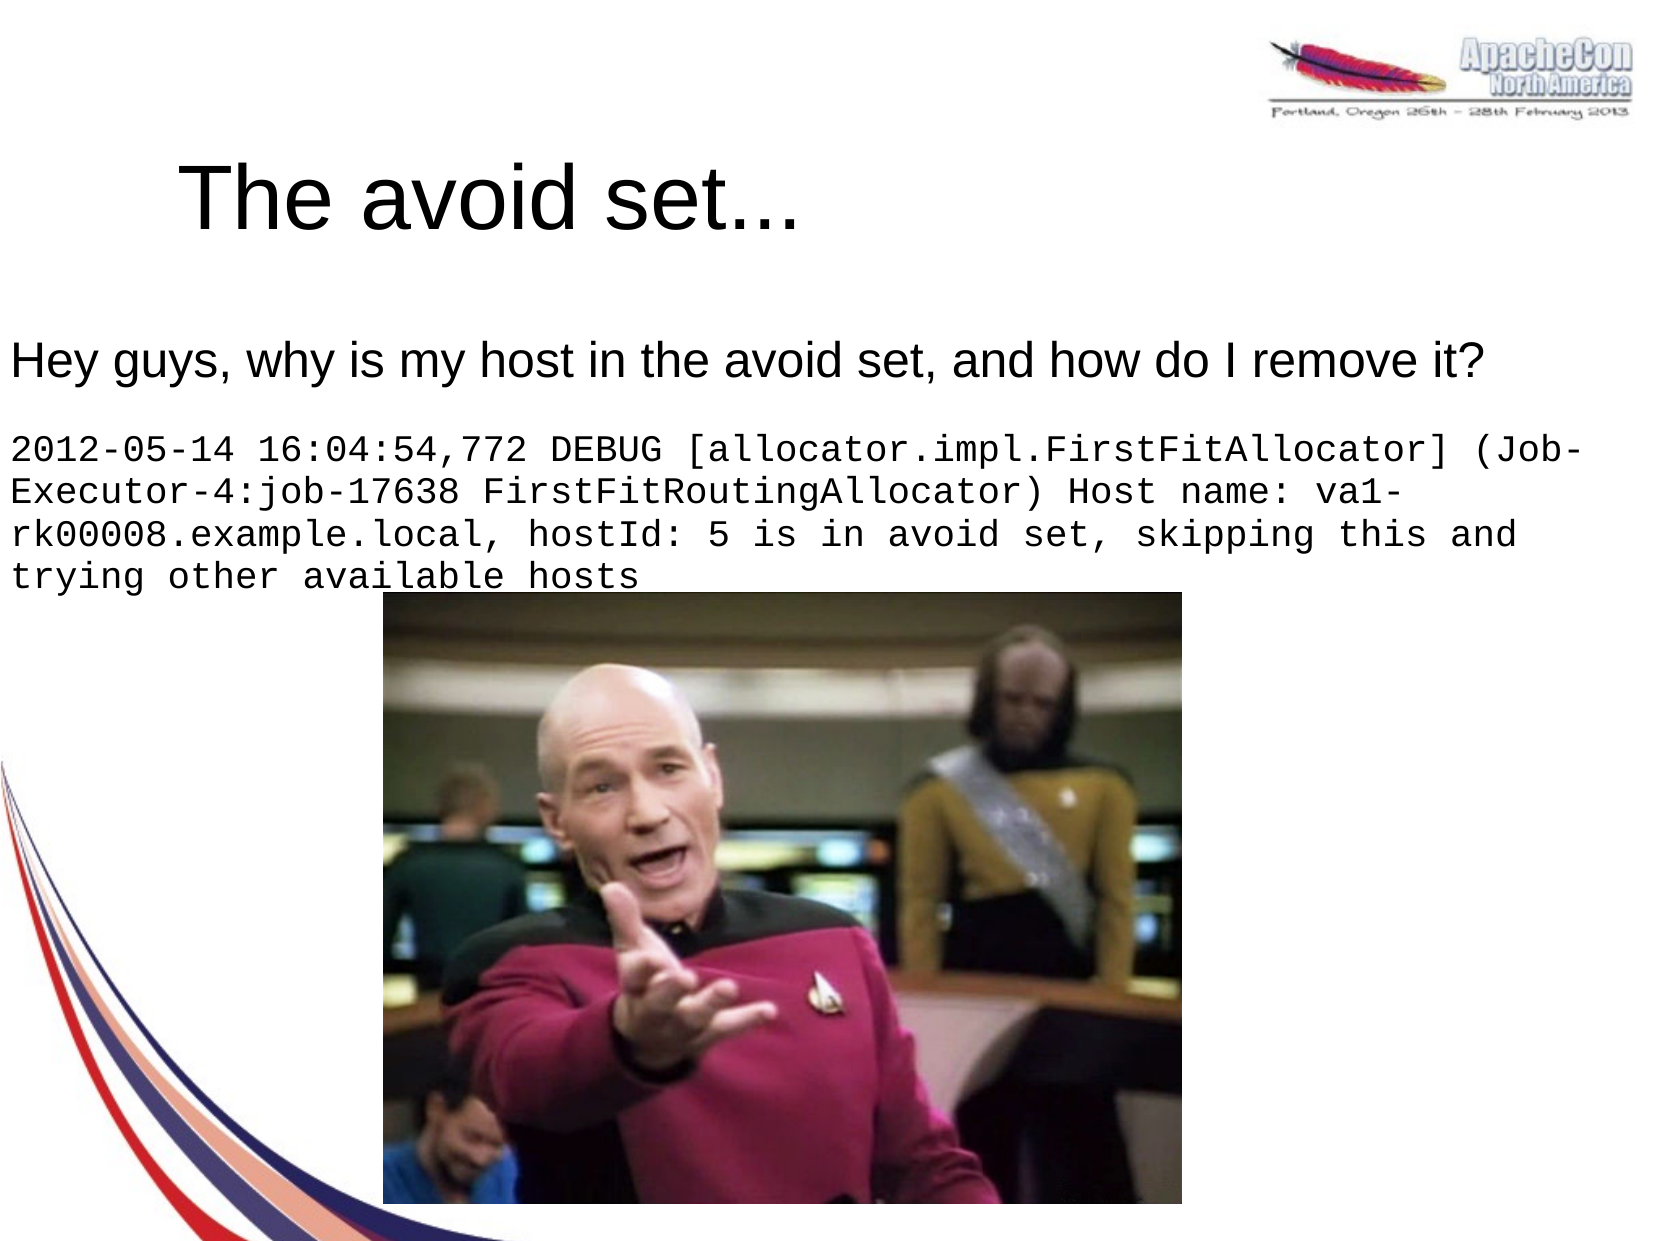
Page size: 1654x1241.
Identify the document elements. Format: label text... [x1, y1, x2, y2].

picture [0, 592, 1654, 1241]
picture [0, 0, 1654, 324]
text_box Hey guys, why is my host in the avoid set, and how do I remove it? 2012-05-14 16:04:54,772 DEBUG [allocator.impl.FirstFitAllocator] (Job-Executor-4:job-17638 FirstFitRoutingAllocator) Host name: va1-rk00008.example.local, hostId: 5 is in avoid set, skipping this and trying other available hosts [0, 324, 1654, 597]
title The avoid set... [177, 146, 1536, 250]
